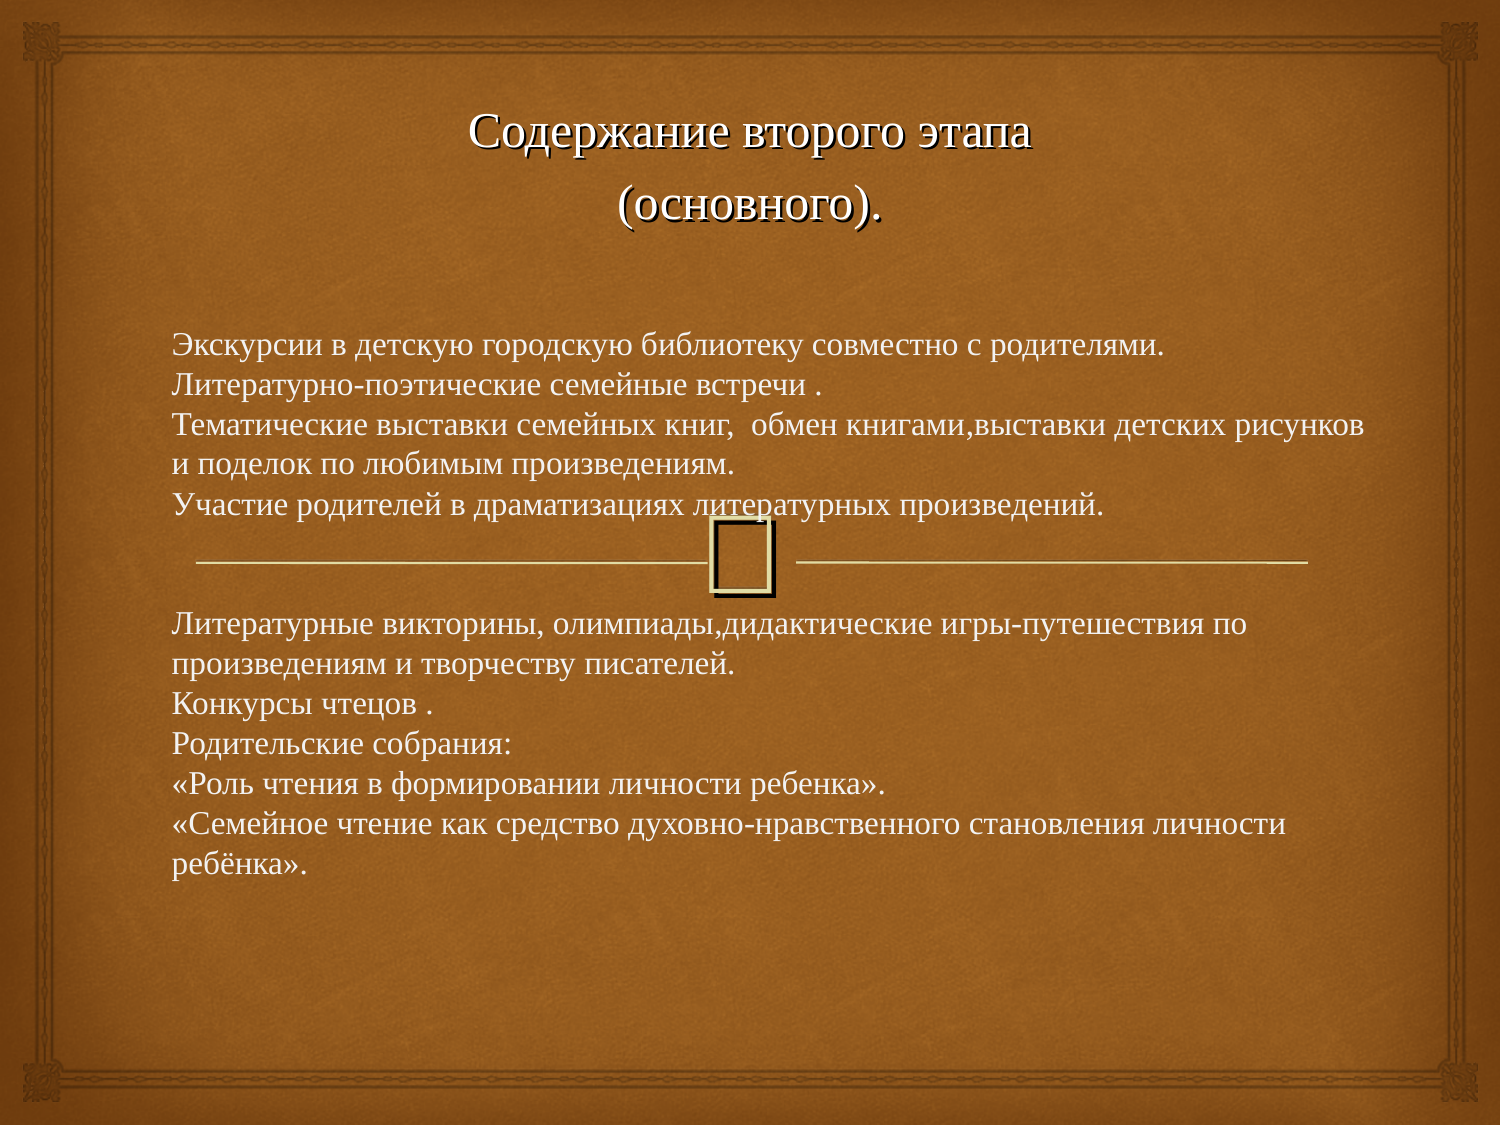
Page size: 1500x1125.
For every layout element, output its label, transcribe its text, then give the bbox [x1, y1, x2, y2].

text_box Экскурсии в детскую городскую библиотеку совместно с родителями. Литературно-поэтические семейные встречи . Тематические выставки семейных книг, обмен книгами,выставки детских рисунков и поделок по любимым произведениям. Участие родителей в драматизациях литературных произведений. Литературные викторины, олимпиады,дидактические игры-путешествия по произведениям и творчеству писателей. Конкурсы чтецов . Родительские собрания: «Роль чтения в формировании личности ребенка». «Семейное чтение как средство духовно-нравственного становления личности ребёнка». [157, 314, 1385, 888]
subtitle Содержание второго этапа (основного). [112, 90, 1388, 1036]
